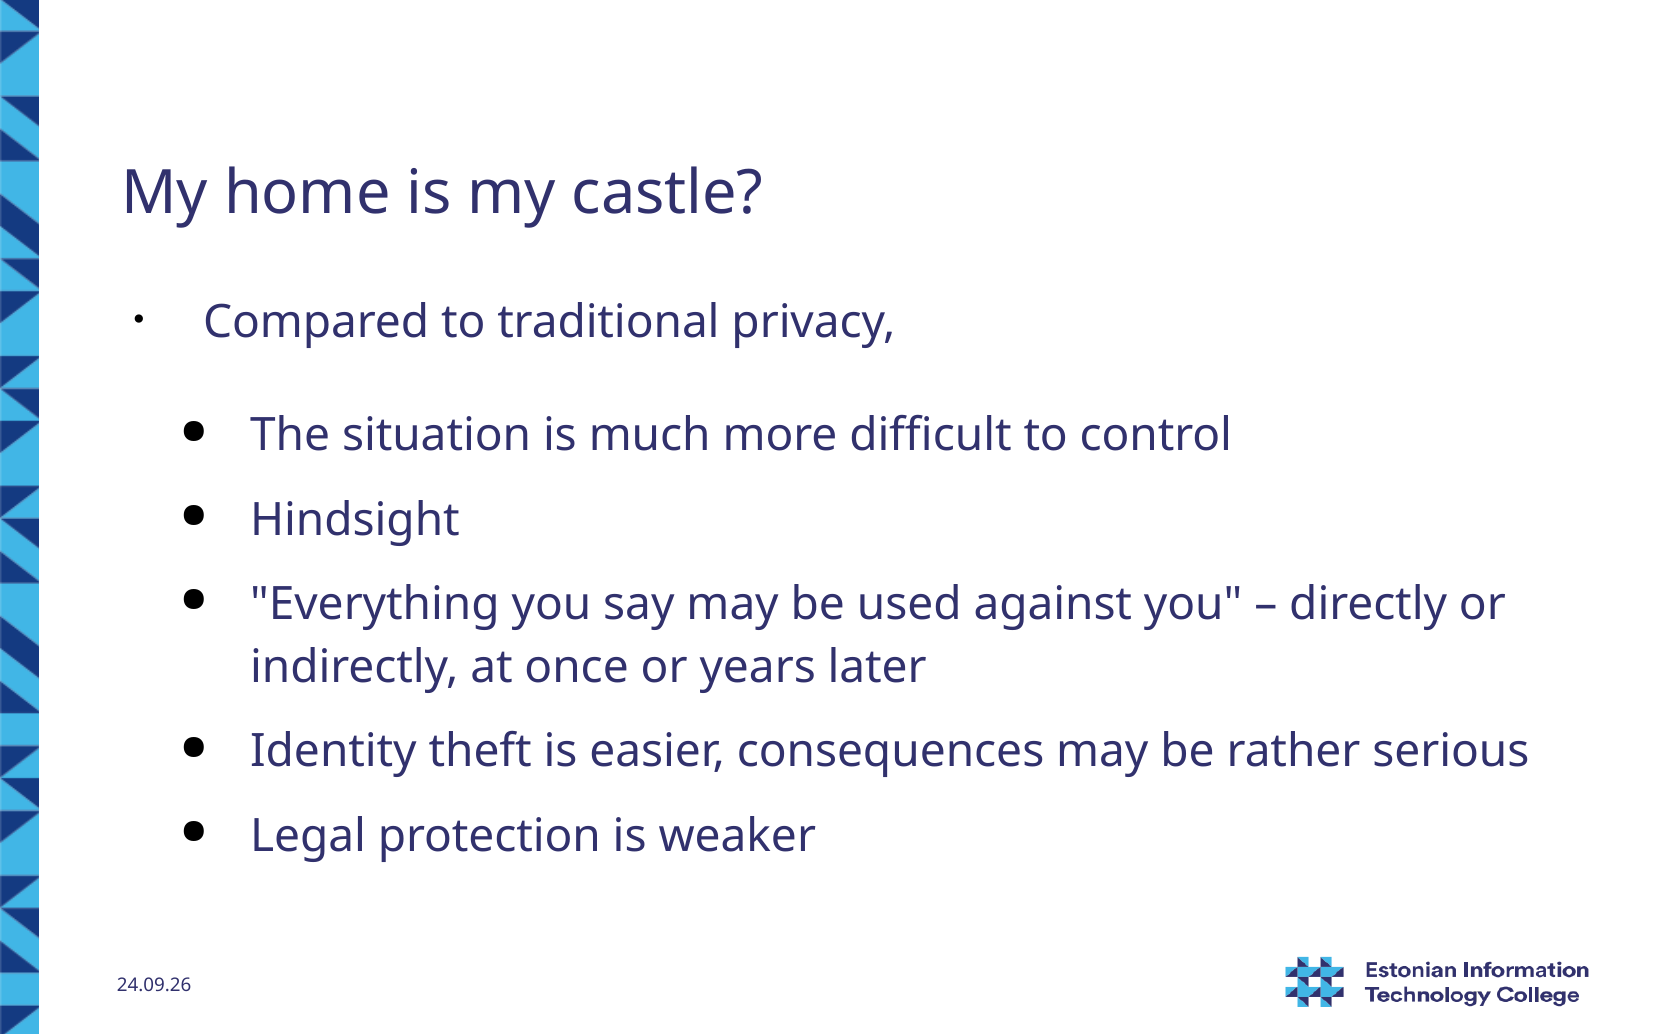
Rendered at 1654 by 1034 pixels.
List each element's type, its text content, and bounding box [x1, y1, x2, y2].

title My home is my castle? [121, 103, 1534, 276]
list Compared to traditional privacy, The situation is much more difficult to control Hindsight "Everything you say may be used against you" – directly or indirectly, at once or years later Identity theft is easier, consequences may be rather serious Legal protection is weaker [121, 287, 1534, 939]
